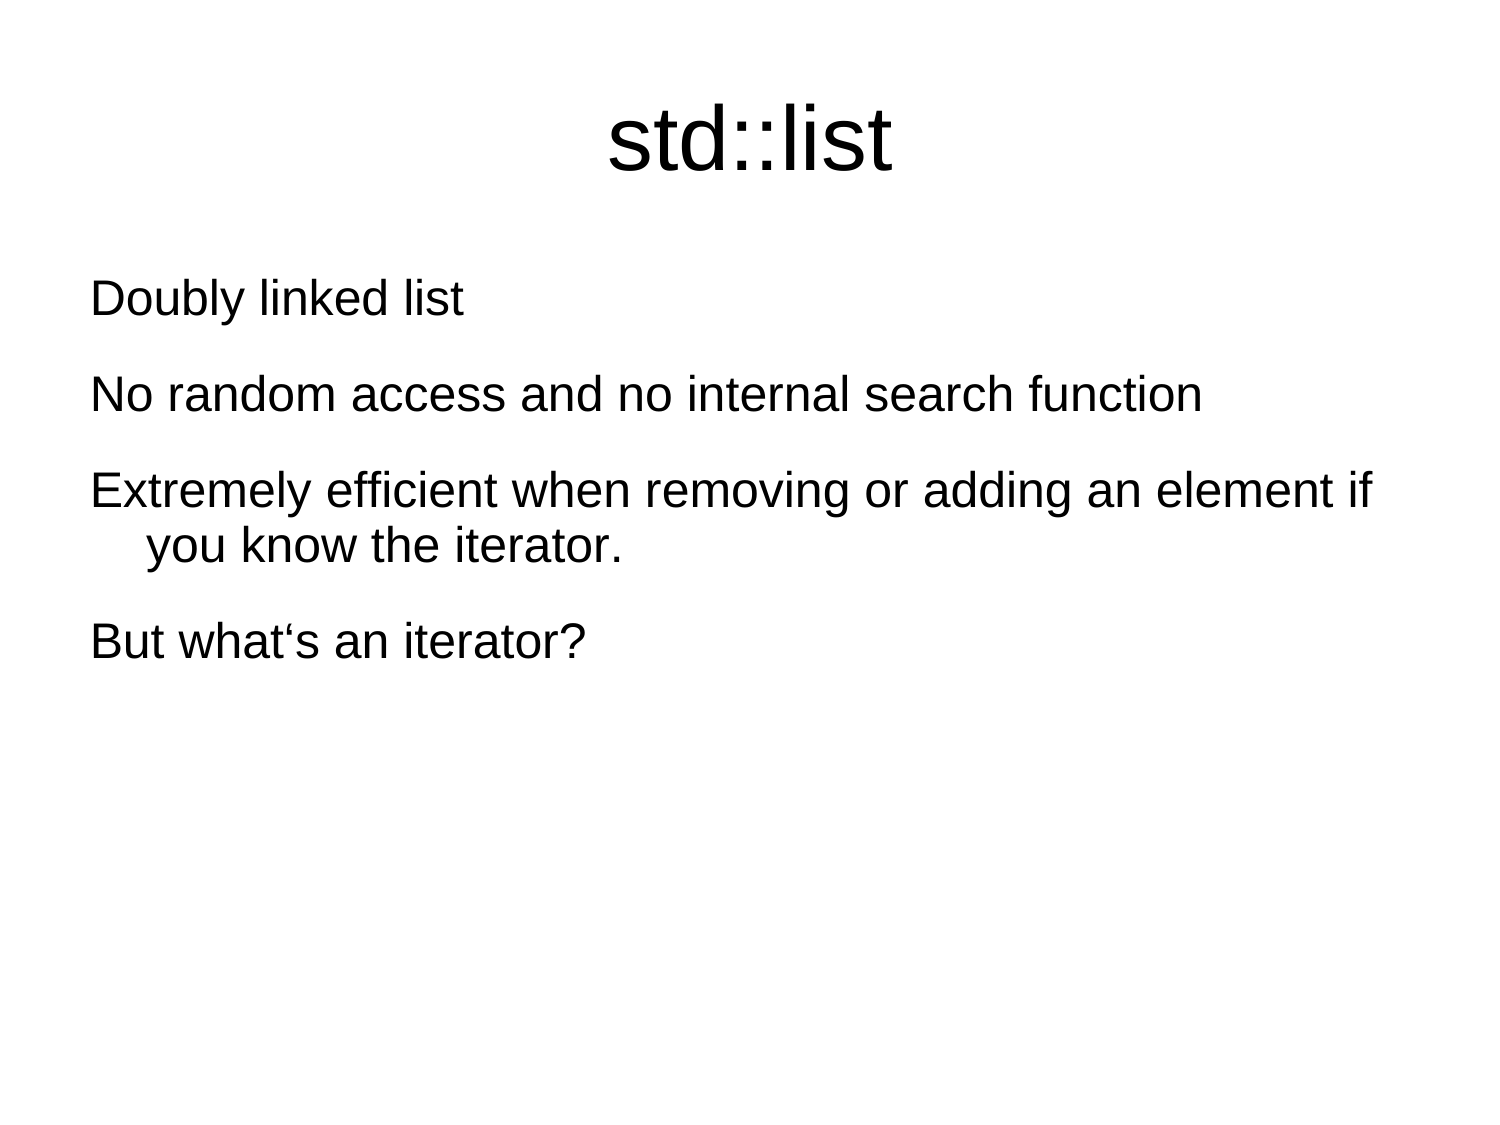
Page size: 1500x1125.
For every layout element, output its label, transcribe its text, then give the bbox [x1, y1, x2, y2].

title std::list [75, 45, 1426, 233]
list Doubly linked list No random access and no internal search function Extremely efficient when removing or adding an element if you know the iterator. But what‘s an iterator? [75, 262, 1426, 1006]
